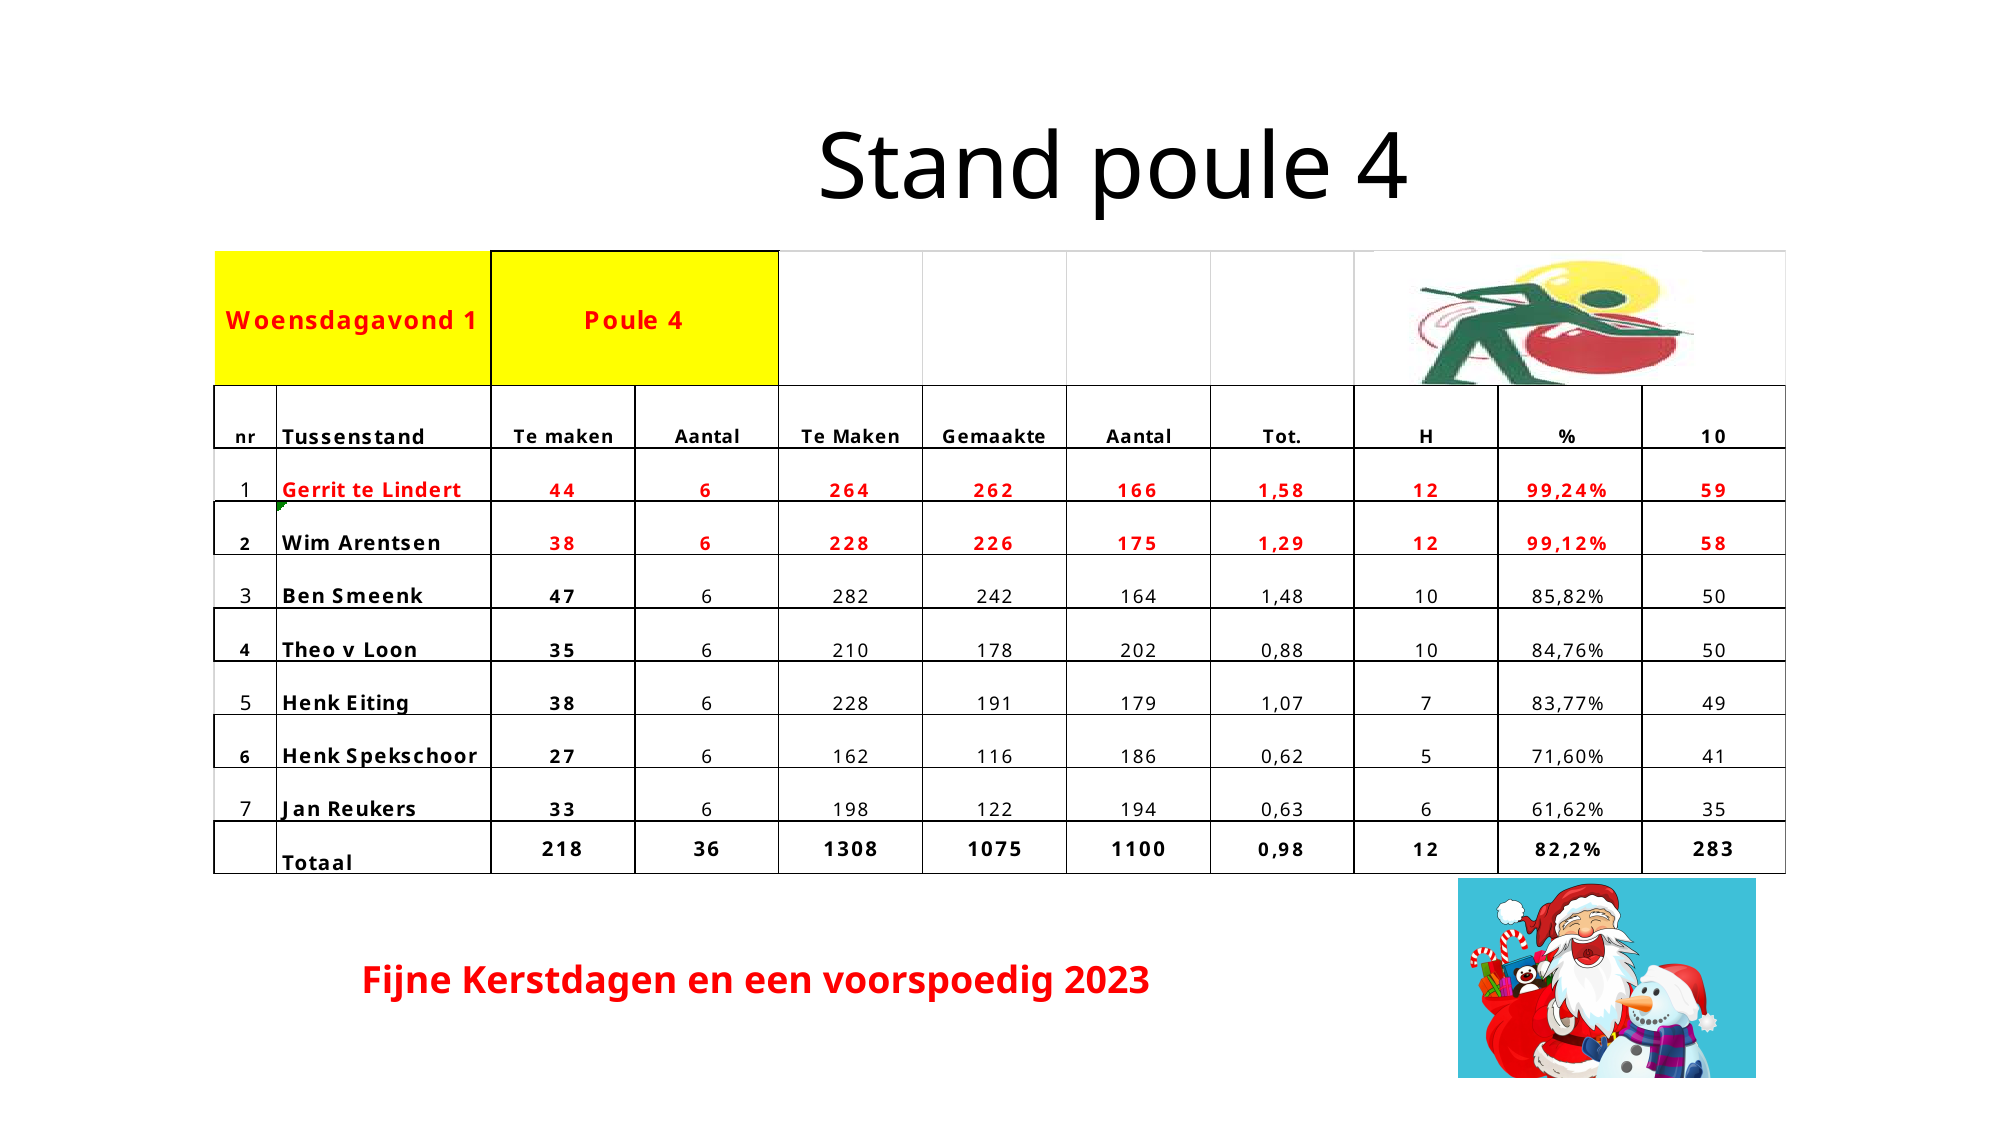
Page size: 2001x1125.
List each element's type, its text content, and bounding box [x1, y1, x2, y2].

picture [213, 249, 1787, 875]
text_box Fijne Kerstdagen en een voorspoedig 2023 [346, 948, 1347, 1009]
title Stand poule 4 [137, 59, 1863, 278]
picture [1458, 878, 1756, 1078]
